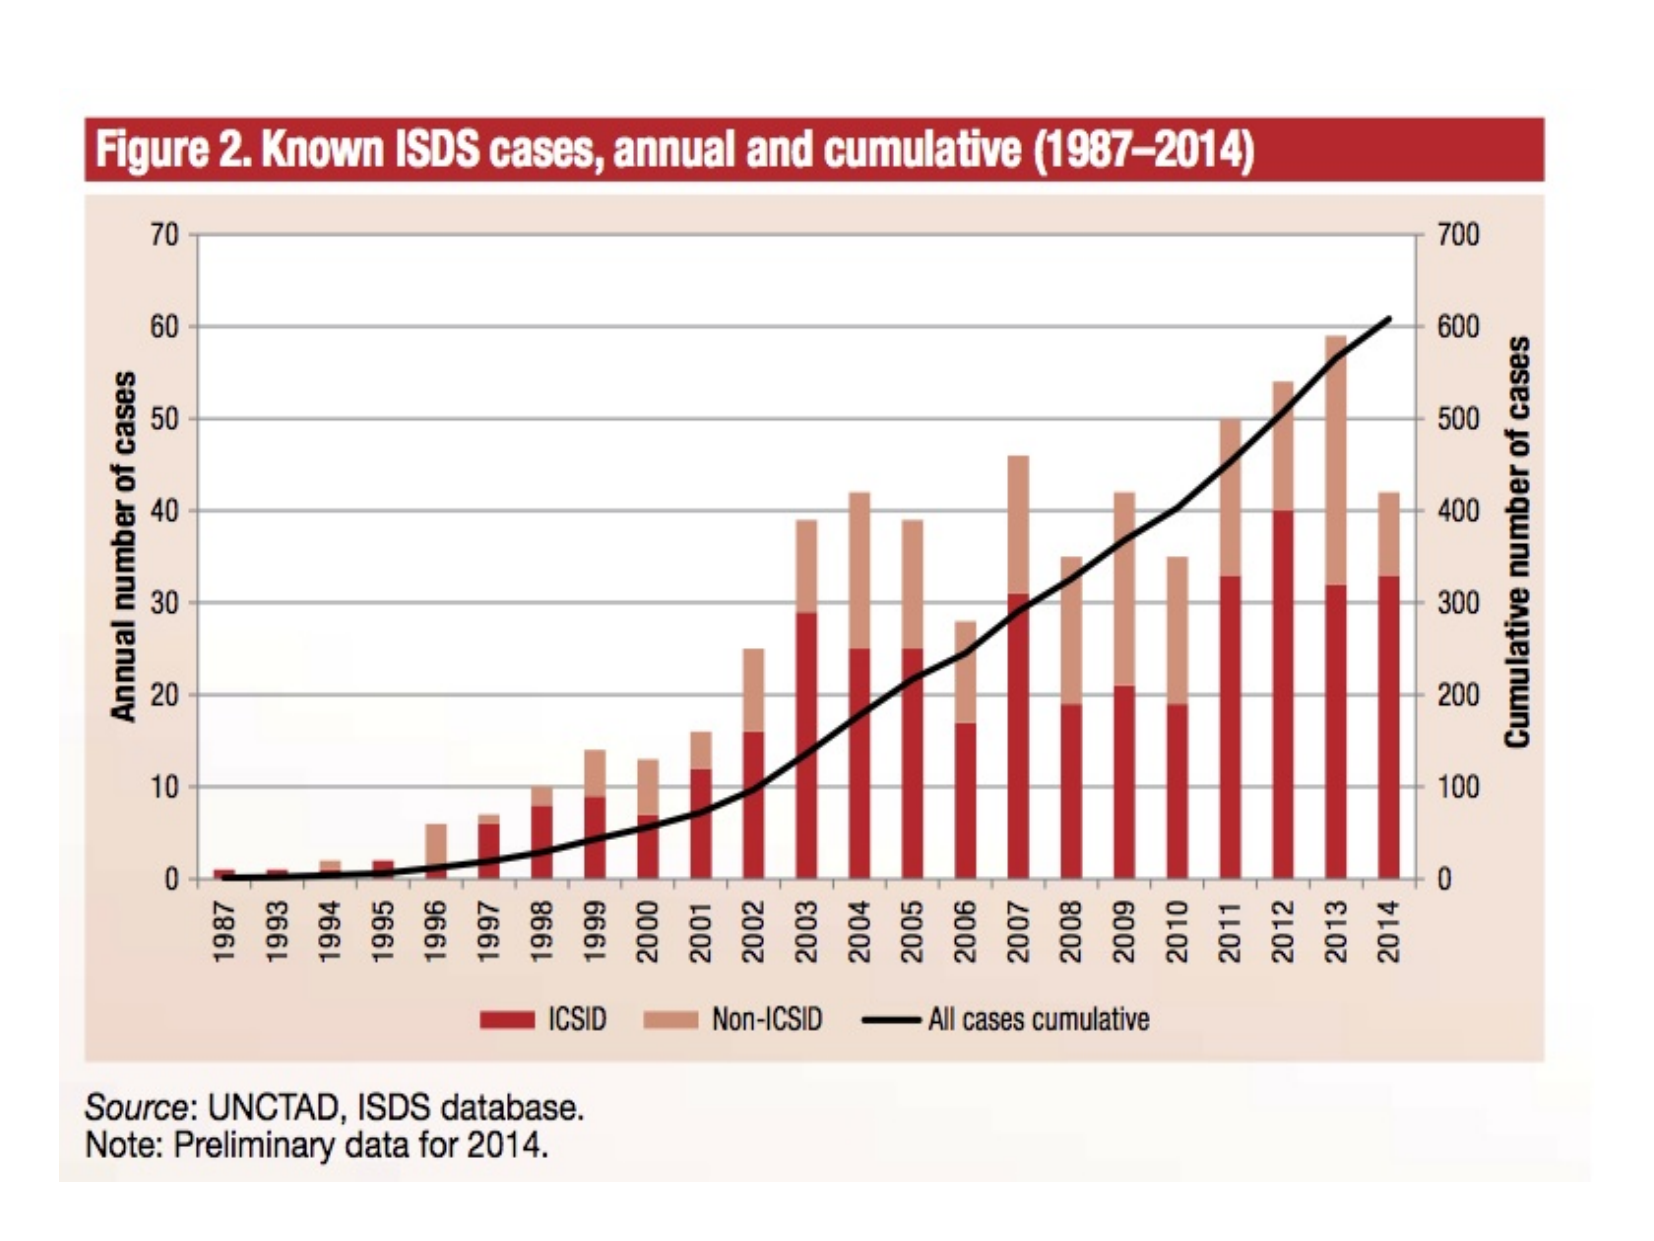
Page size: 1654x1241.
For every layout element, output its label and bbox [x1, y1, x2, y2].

picture [59, 88, 1595, 1182]
